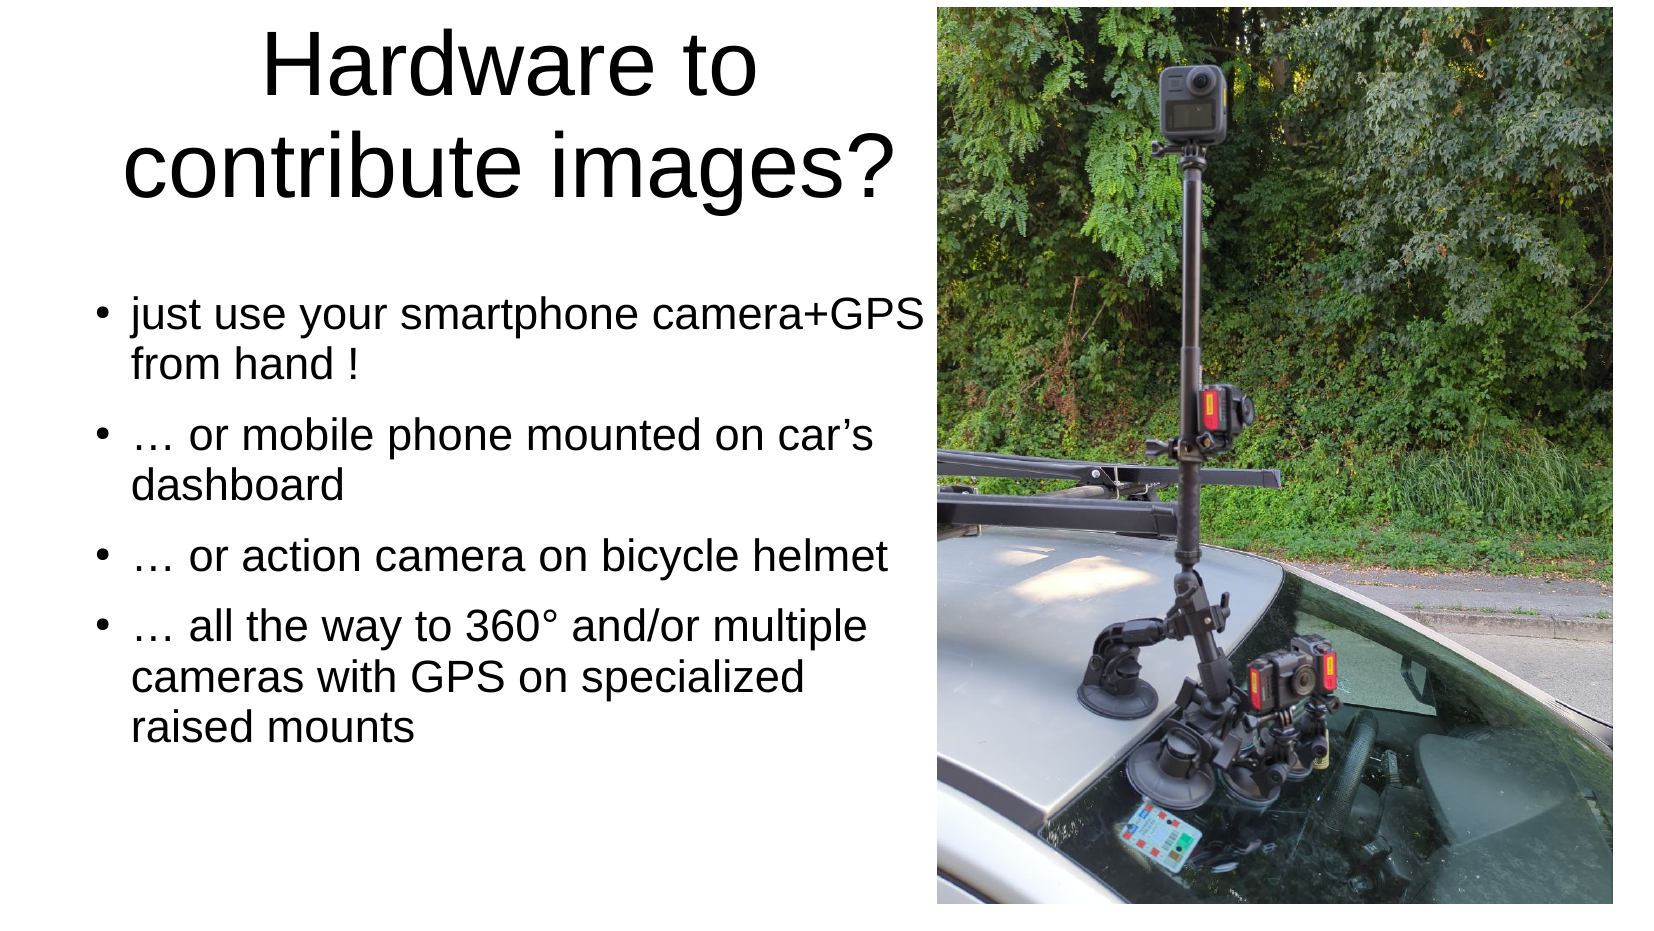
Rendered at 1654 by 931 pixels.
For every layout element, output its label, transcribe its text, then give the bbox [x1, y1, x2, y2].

picture [937, 7, 1613, 904]
list just use your smartphone camera+GPS from hand ! … or mobile phone mounted on car’s dashboard … or action camera on bicycle helmet … all the way to 360° and/or multiple cameras with GPS on specialized raised mounts [82, 217, 937, 758]
title Hardware to contribute images? [82, 12, 937, 217]
